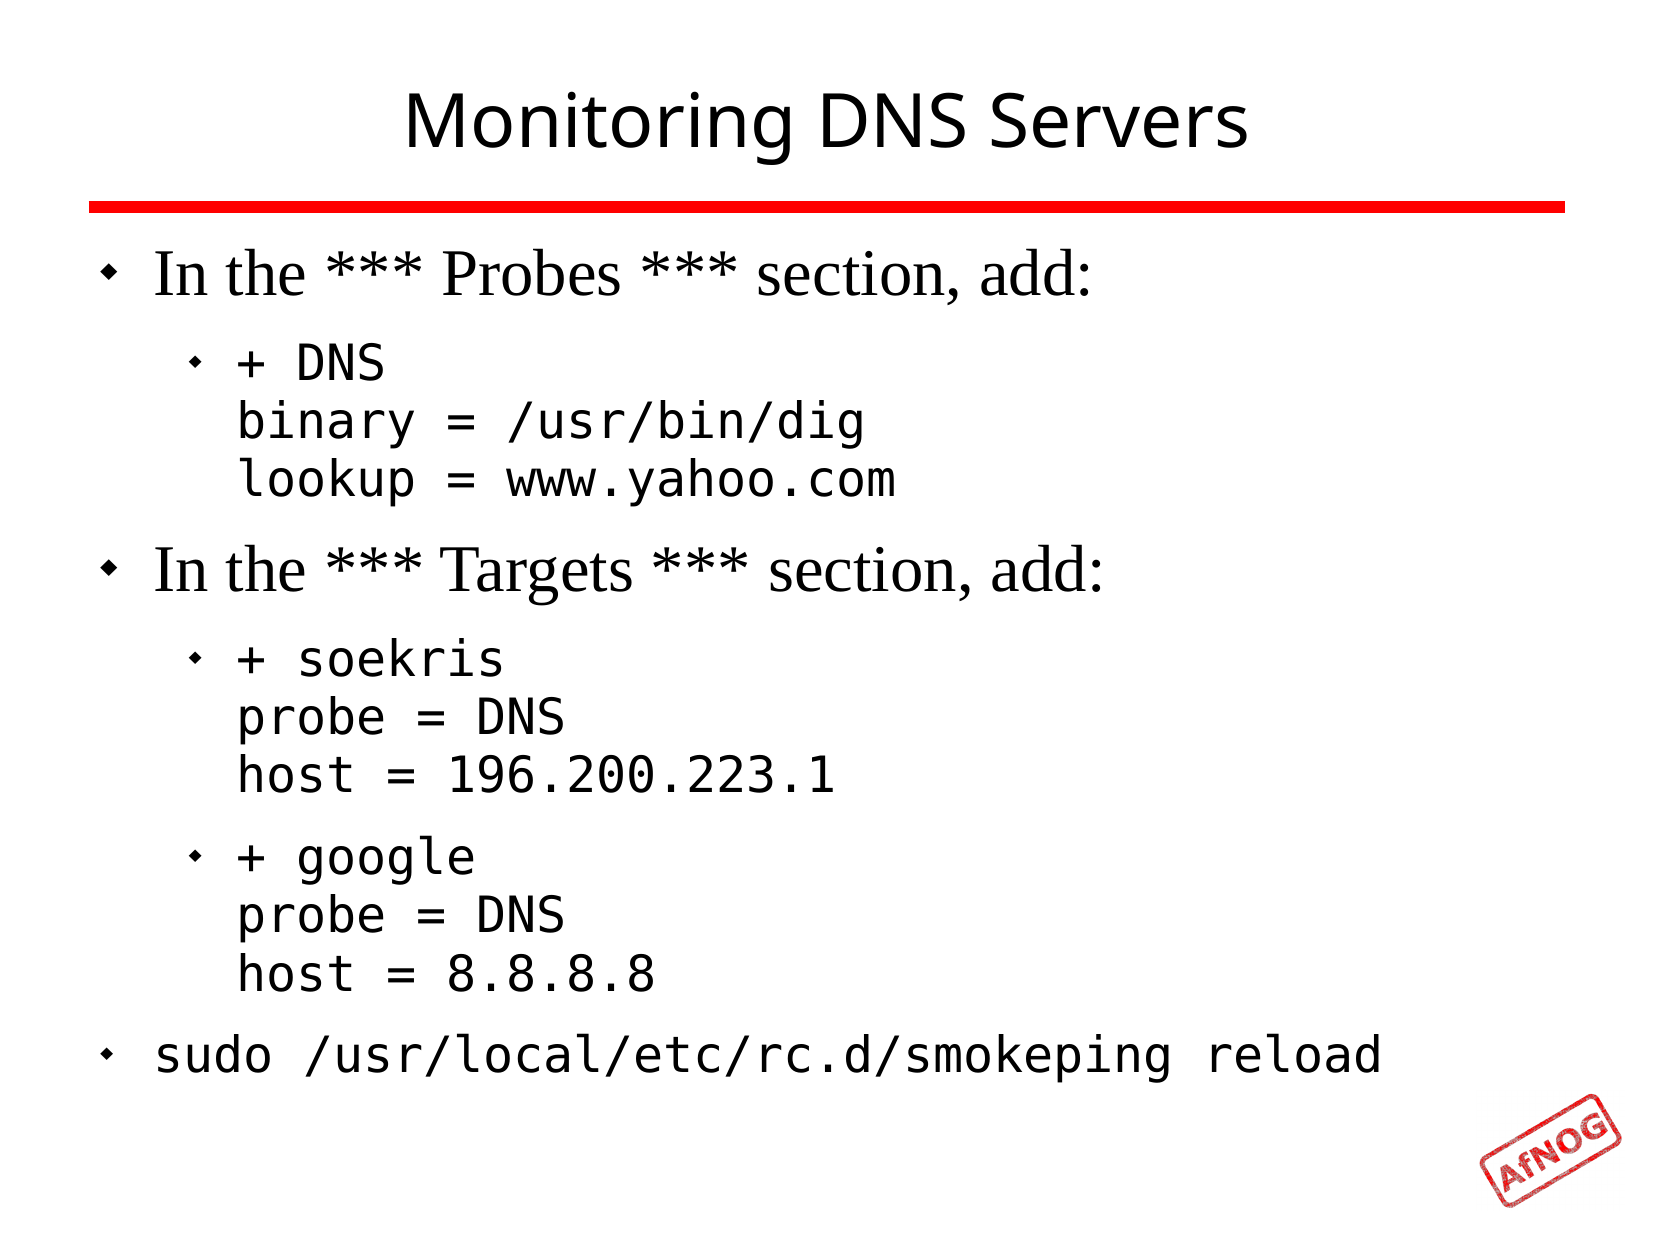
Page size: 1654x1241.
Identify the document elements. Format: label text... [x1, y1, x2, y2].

list In the *** Probes *** section, add: + DNS binary = /usr/bin/dig lookup = www.yahoo.com In the *** Targets *** section, add: + soekris probe = DNS host = 196.200.223.1 + google probe = DNS host = 8.8.8.8 sudo /usr/local/etc/rc.d/smokeping reload [82, 236, 1571, 1108]
picture [1476, 1090, 1625, 1211]
title Monitoring DNS Servers [82, 29, 1571, 207]
